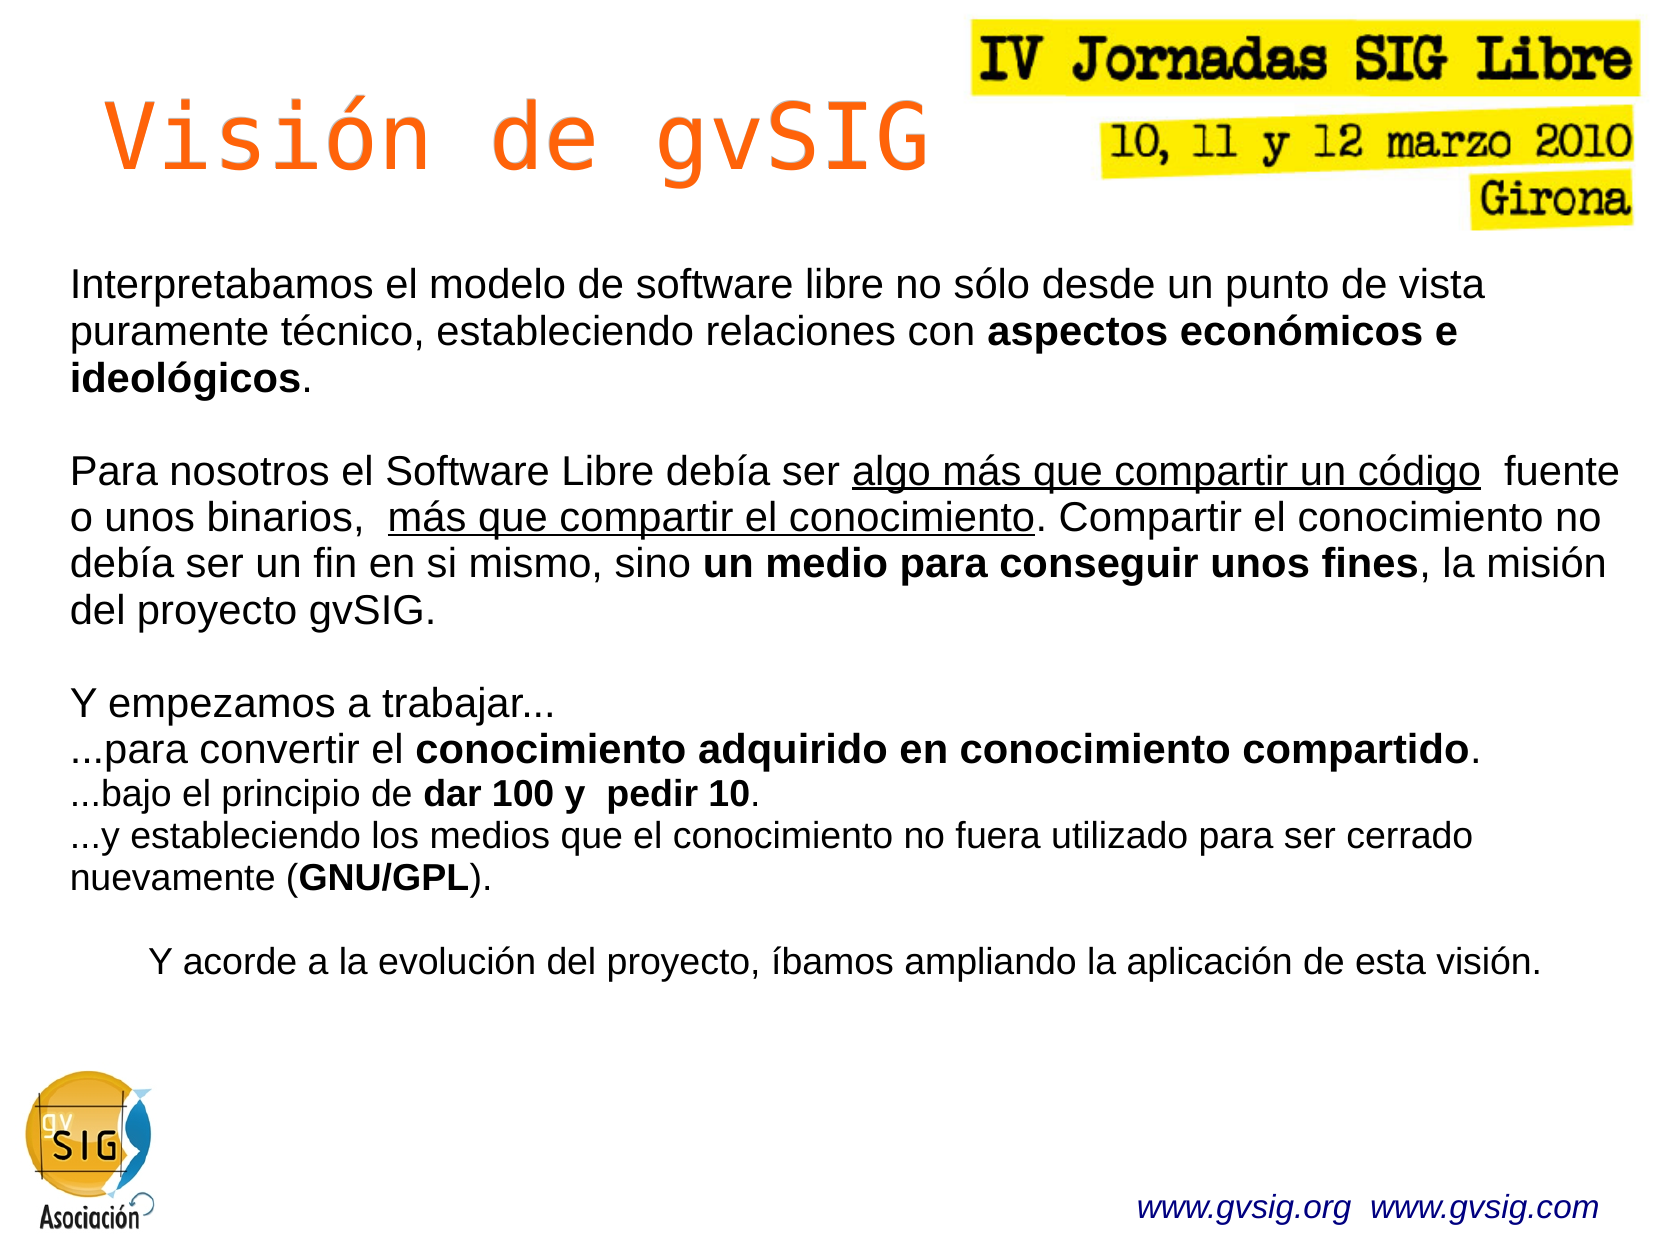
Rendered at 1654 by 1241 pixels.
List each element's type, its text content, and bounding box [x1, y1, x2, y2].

text_box Visión de gvSIG [0, 76, 1223, 199]
picture [0, 1062, 178, 1241]
picture [956, 0, 1654, 276]
text_box Interpretabamos el modelo de software libre no sólo desde un punto de vista puramente técnico, estableciendo relaciones con aspectos económicos e ideológicos. Para nosotros el Software Libre debía ser algo más que compartir un código fuente o unos binarios, más que compartir el conocimiento. Compartir el conocimiento no debía ser un fin en si mismo, sino un medio para conseguir unos fines, la misión del proyecto gvSIG. Y empezamos a trabajar... ...para convertir el conocimiento adquirido en conocimiento compartido. ...bajo el principio de dar 100 y pedir 10. ...y estableciendo los medios que el conocimiento no fuera utilizado para ser cerrado nuevamente (GNU/GPL). Y acorde a la evolución del proyecto, íbamos ampliando la aplicación de esta visión. [54, 253, 1636, 1086]
text_box [76, 826, 1654, 944]
